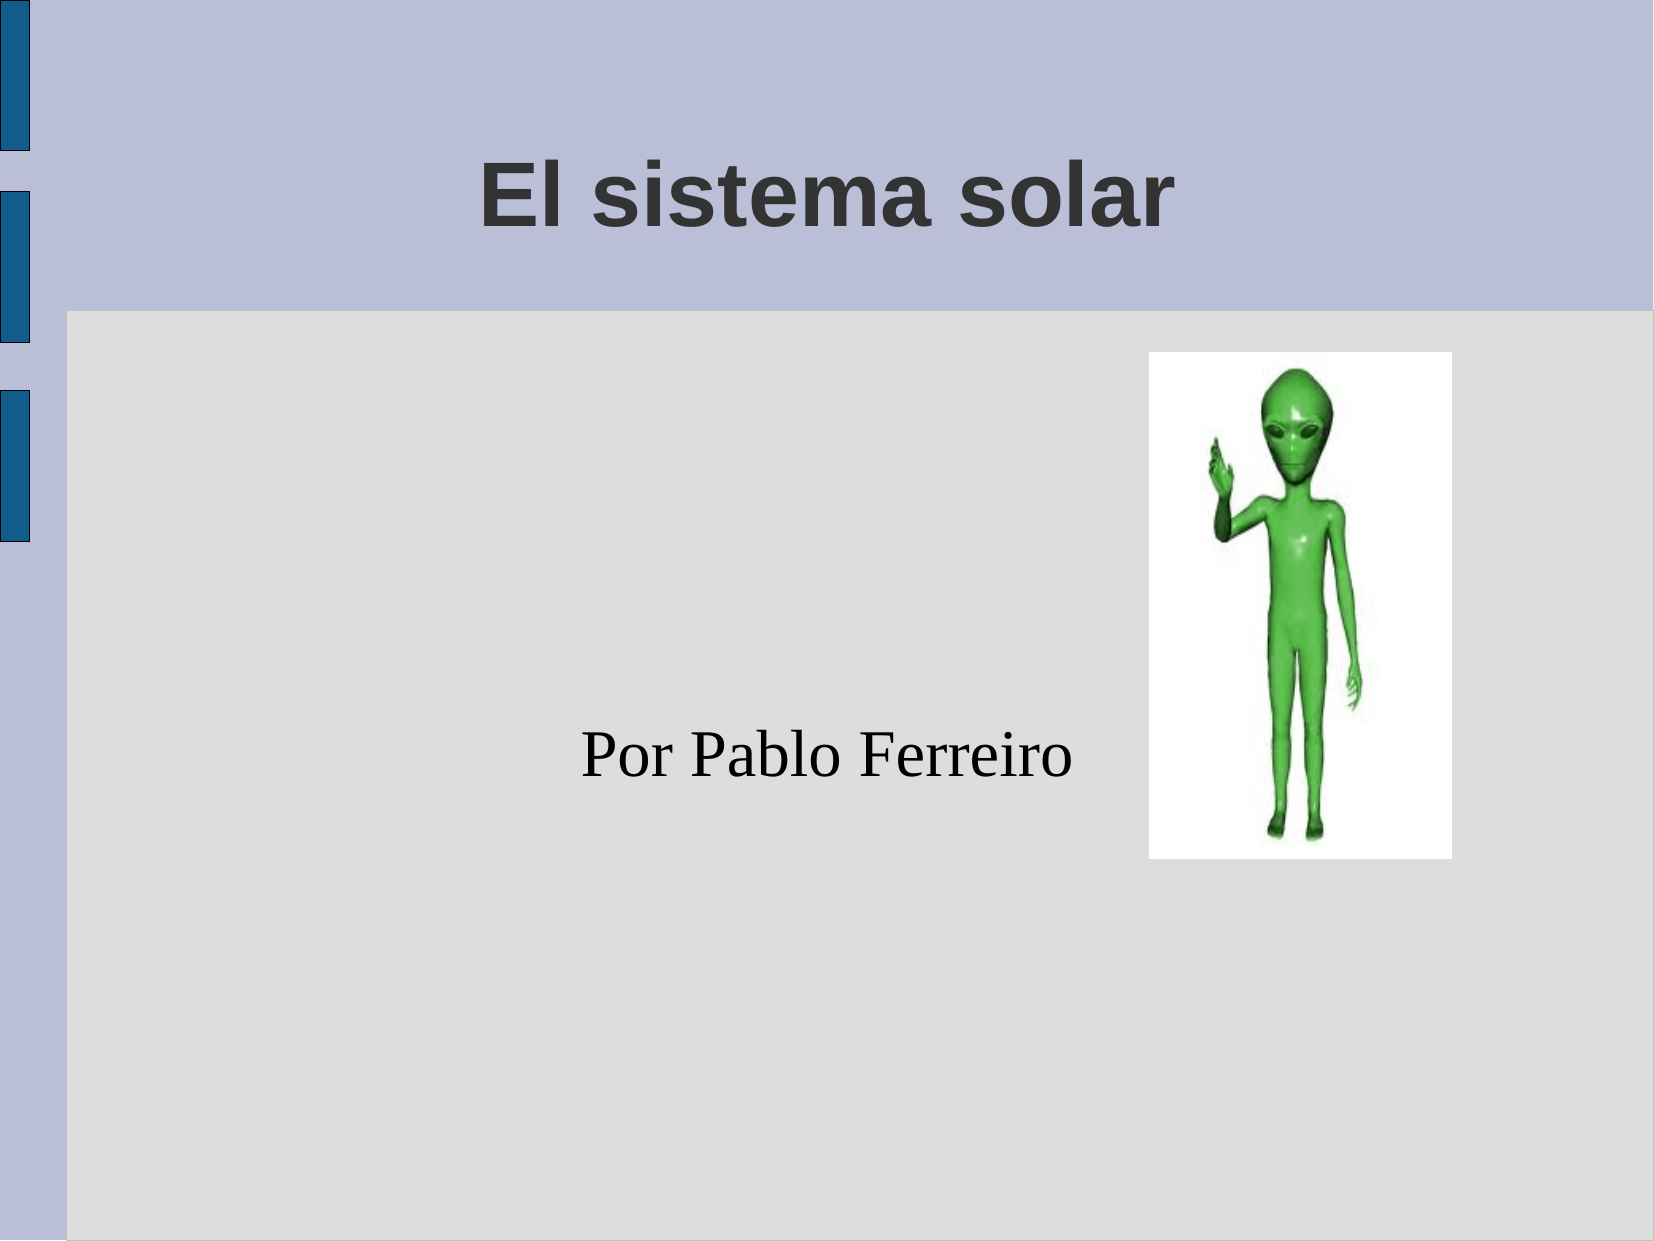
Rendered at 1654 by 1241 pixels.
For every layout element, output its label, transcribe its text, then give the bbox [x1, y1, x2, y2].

picture [1149, 352, 1452, 859]
subtitle Por Pablo Ferreiro [121, 352, 1534, 1156]
title El sistema solar [121, 98, 1534, 291]
